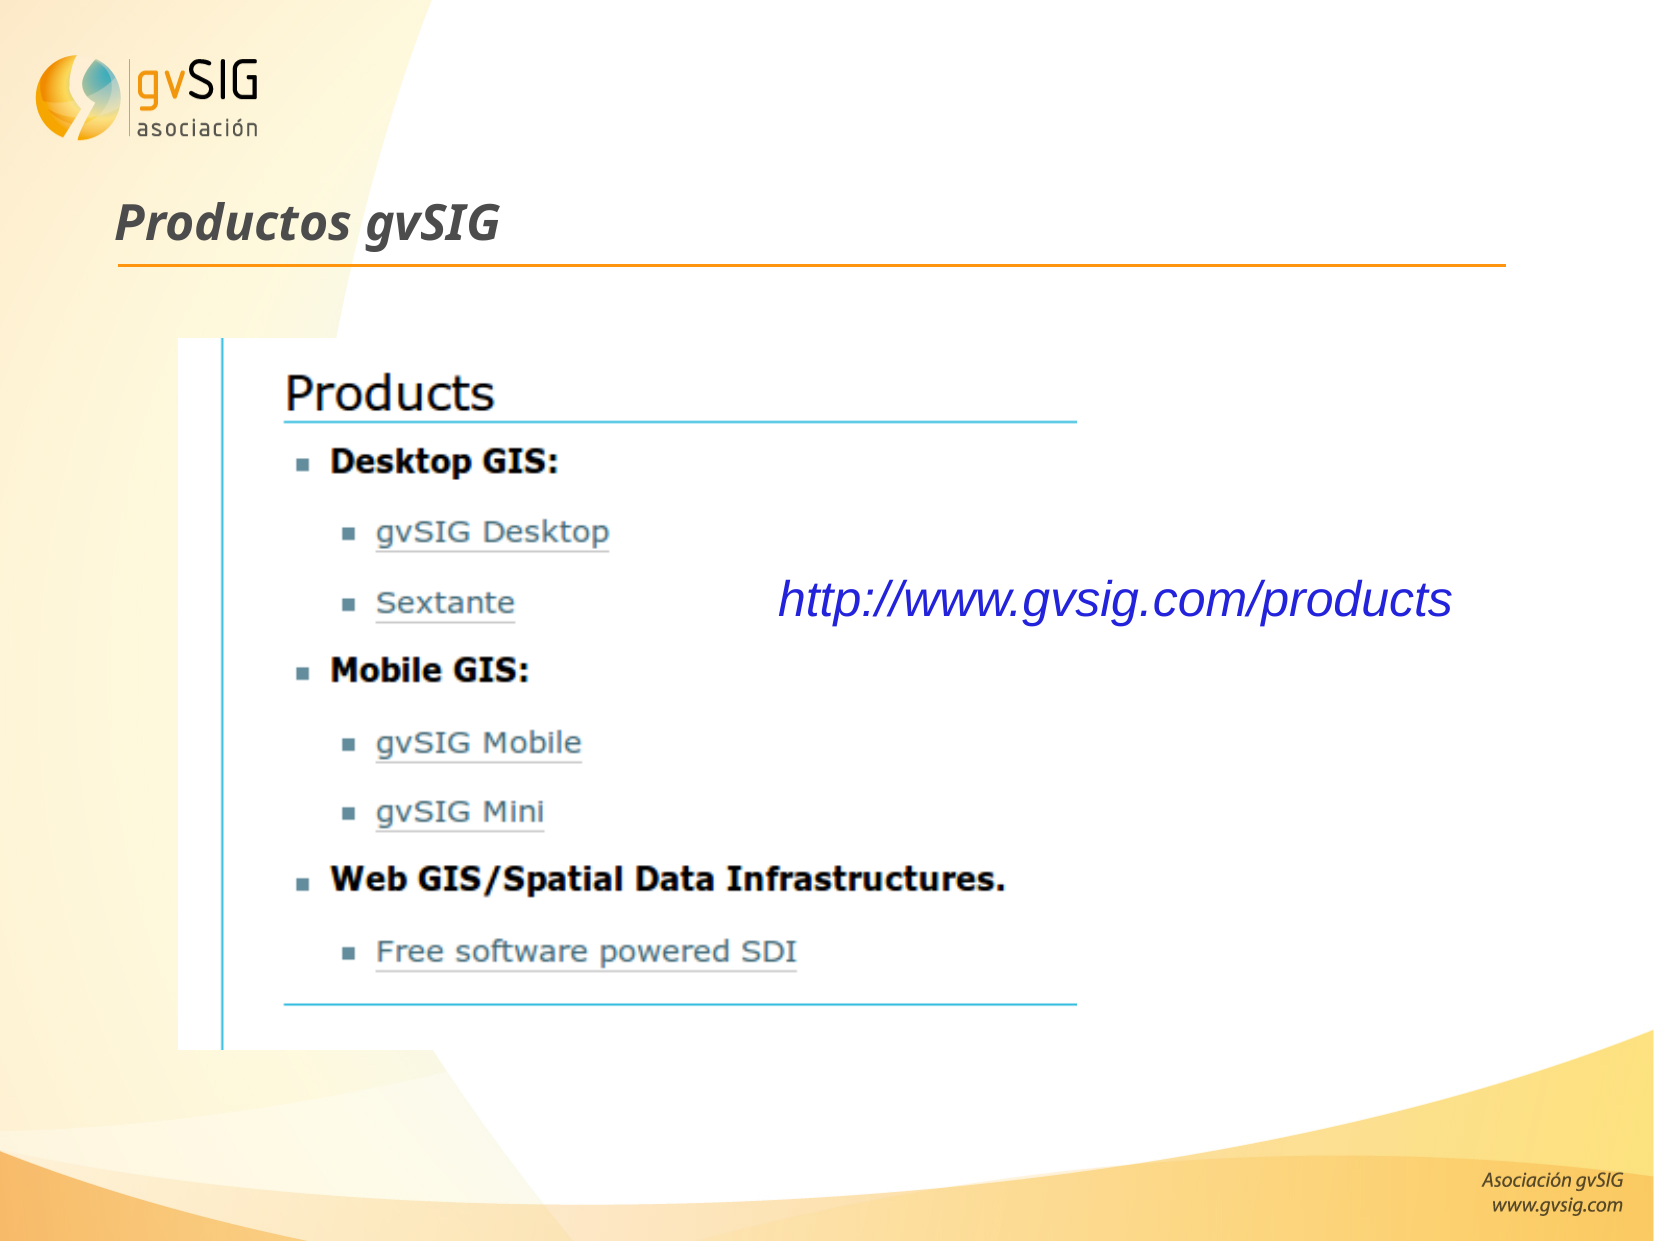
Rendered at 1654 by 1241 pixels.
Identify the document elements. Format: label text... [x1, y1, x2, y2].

picture [0, 0, 1654, 1241]
text_box Productos gvSIG [114, 163, 1279, 280]
text_box http://www.gvsig.com/products [763, 563, 1540, 635]
